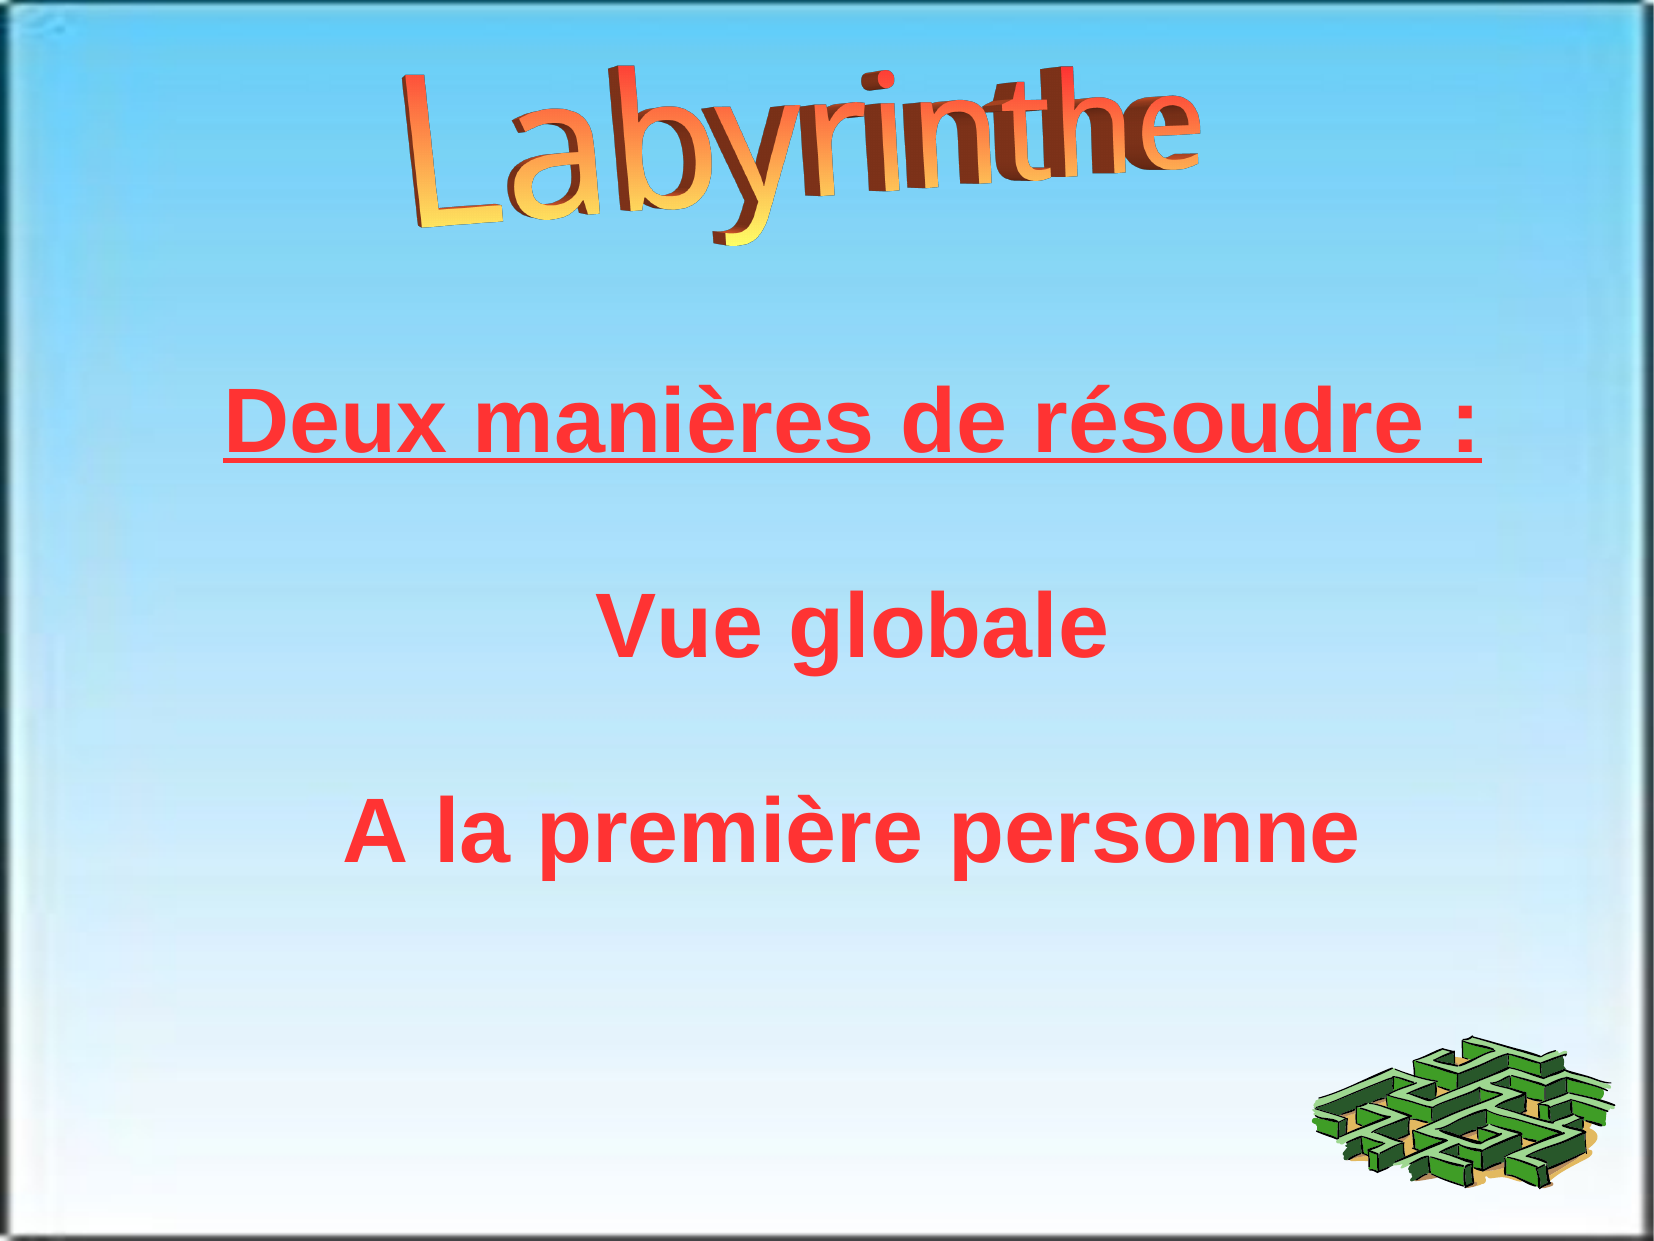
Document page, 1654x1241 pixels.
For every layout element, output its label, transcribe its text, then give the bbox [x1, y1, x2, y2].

list Deux manières de résoudre : Vue globale A la première personne [115, 369, 1507, 1152]
picture [0, 0, 1654, 1241]
